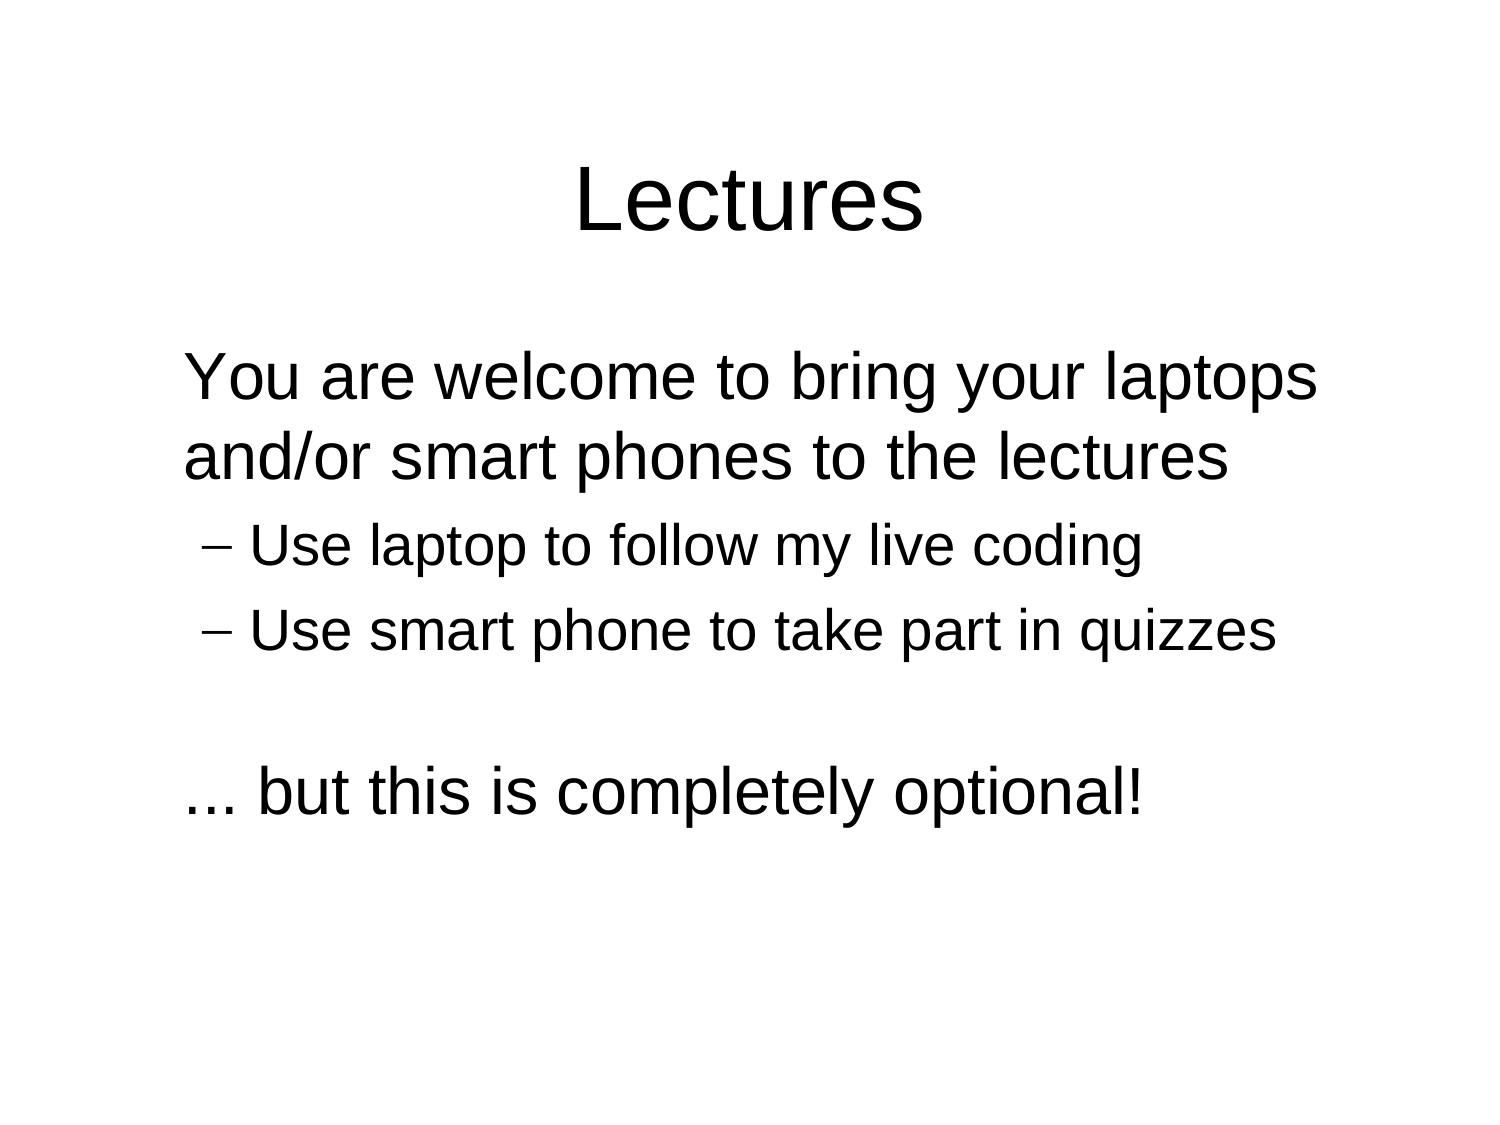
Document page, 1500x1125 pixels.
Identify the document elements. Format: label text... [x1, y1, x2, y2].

title Lectures [112, 99, 1388, 288]
list You are welcome to bring your laptops and/or smart phones to the lectures Use laptop to follow my live coding Use smart phone to take part in quizzes ... but this is completely optional! [112, 324, 1388, 978]
